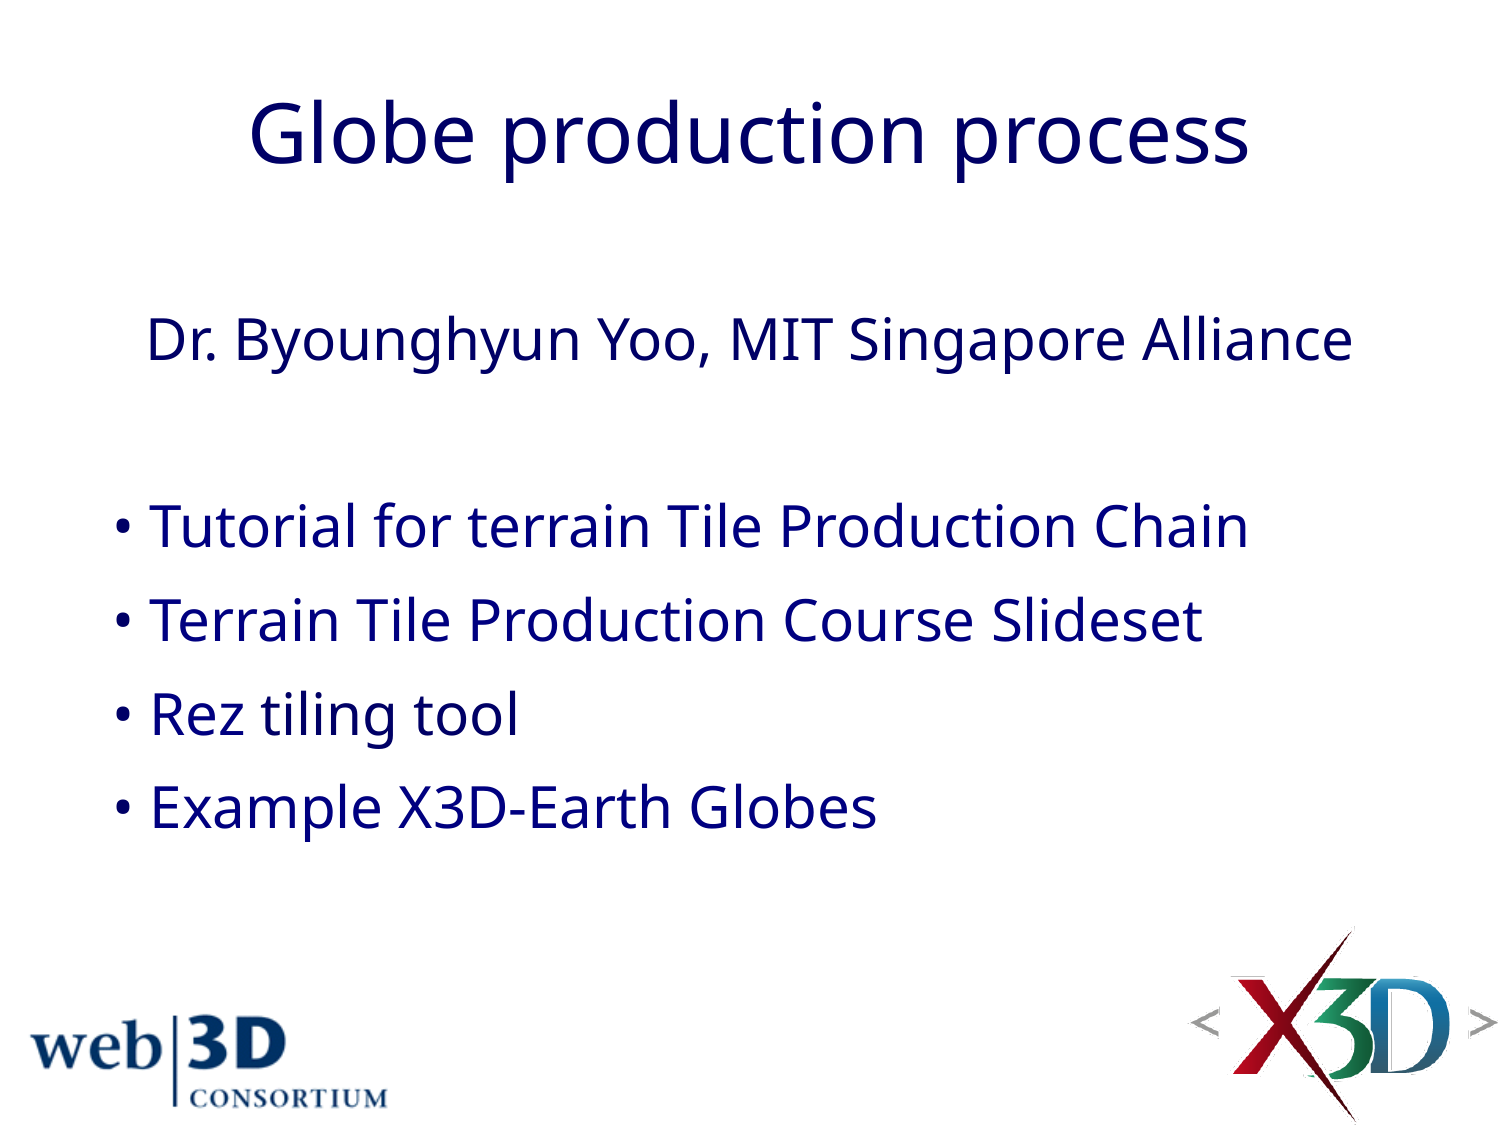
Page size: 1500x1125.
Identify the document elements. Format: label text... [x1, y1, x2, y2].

title Globe production process [112, 44, 1388, 218]
picture [1187, 926, 1500, 1125]
subtitle Dr. Byounghyun Yoo, MIT Singapore Alliance Tutorial for terrain Tile Production Chain Terrain Tile Production Course Slideset Rez tiling tool Example X3D-Earth Globes [112, 244, 1388, 993]
picture [12, 998, 413, 1118]
